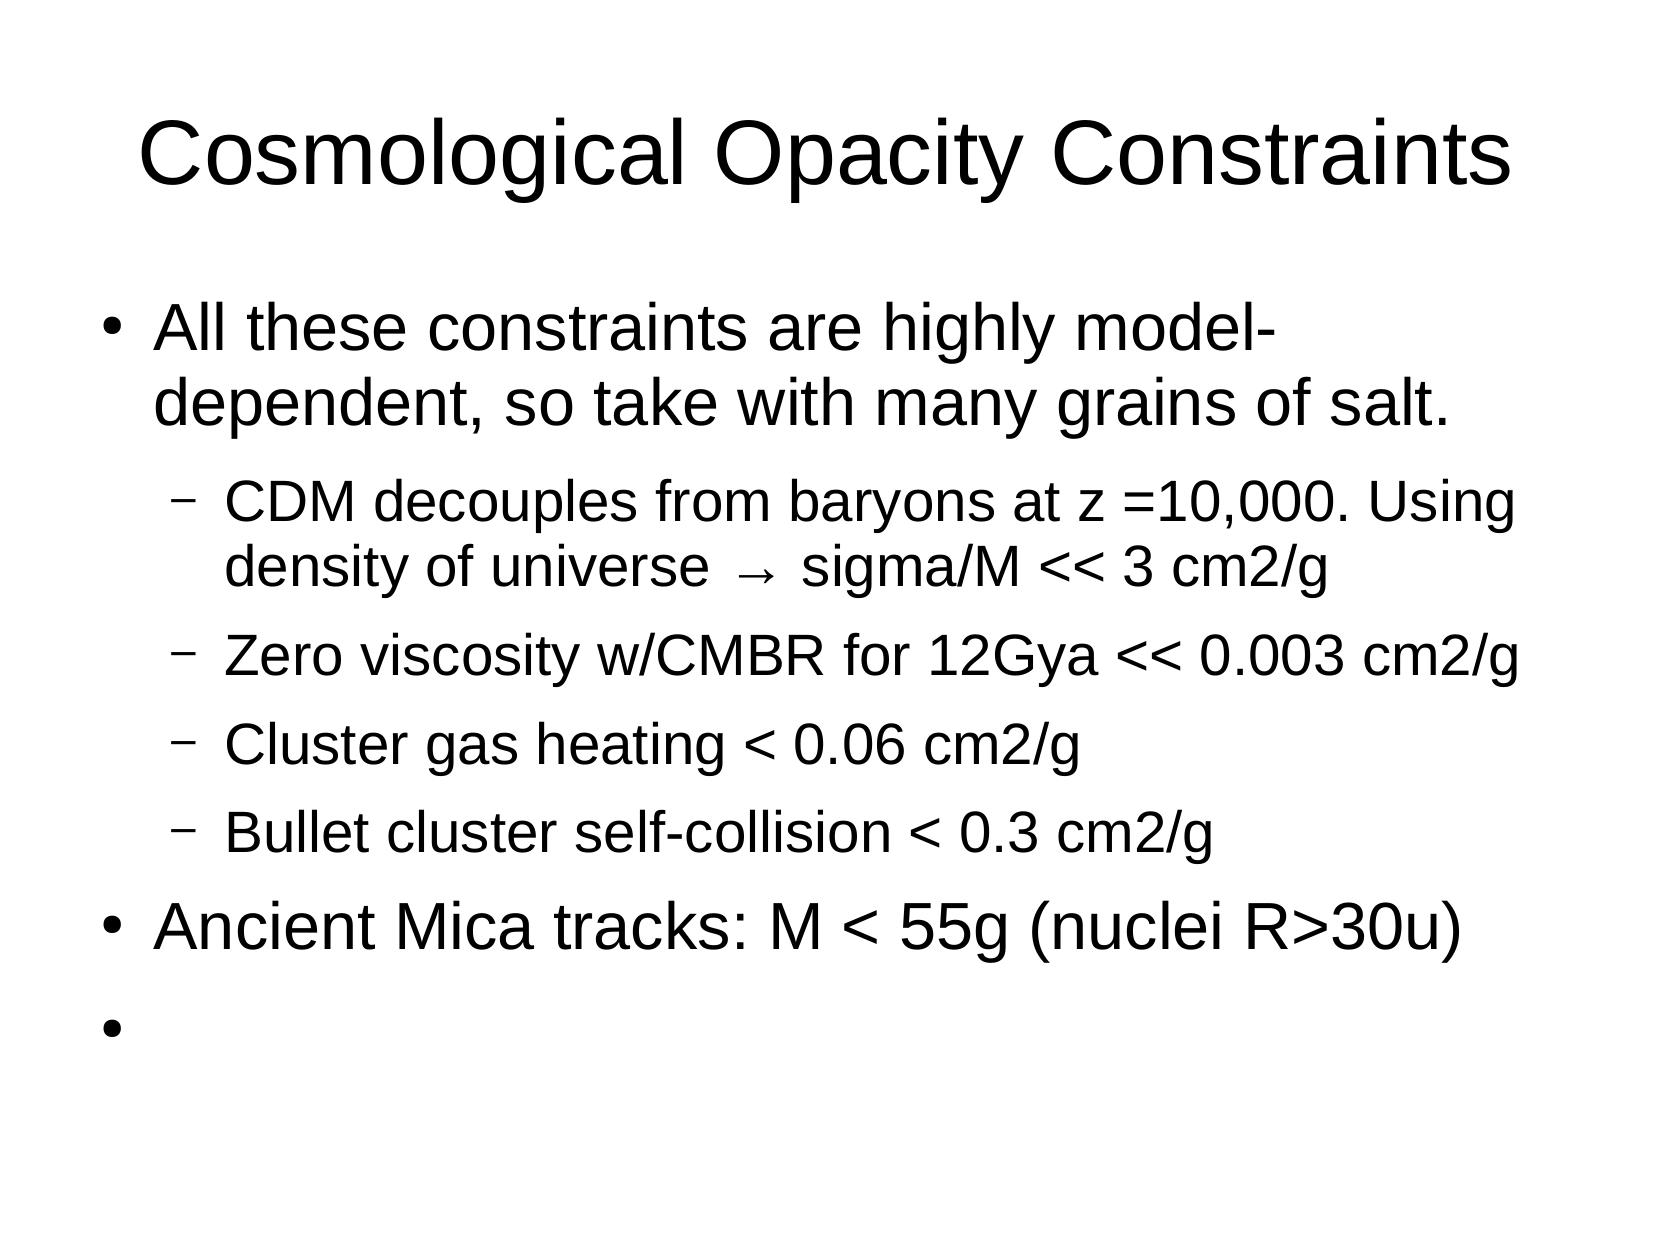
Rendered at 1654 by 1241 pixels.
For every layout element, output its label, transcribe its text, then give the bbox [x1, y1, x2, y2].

title Cosmological Opacity Constraints [82, 49, 1571, 257]
list All these constraints are highly model-dependent, so take with many grains of salt. CDM decouples from baryons at z =10,000. Using density of universe → sigma/M << 3 cm2/g Zero viscosity w/CMBR for 12Gya << 0.003 cm2/g Cluster gas heating < 0.06 cm2/g Bullet cluster self-collision < 0.3 cm2/g Ancient Mica tracks: M < 55g (nuclei R>30u) [82, 290, 1571, 1171]
